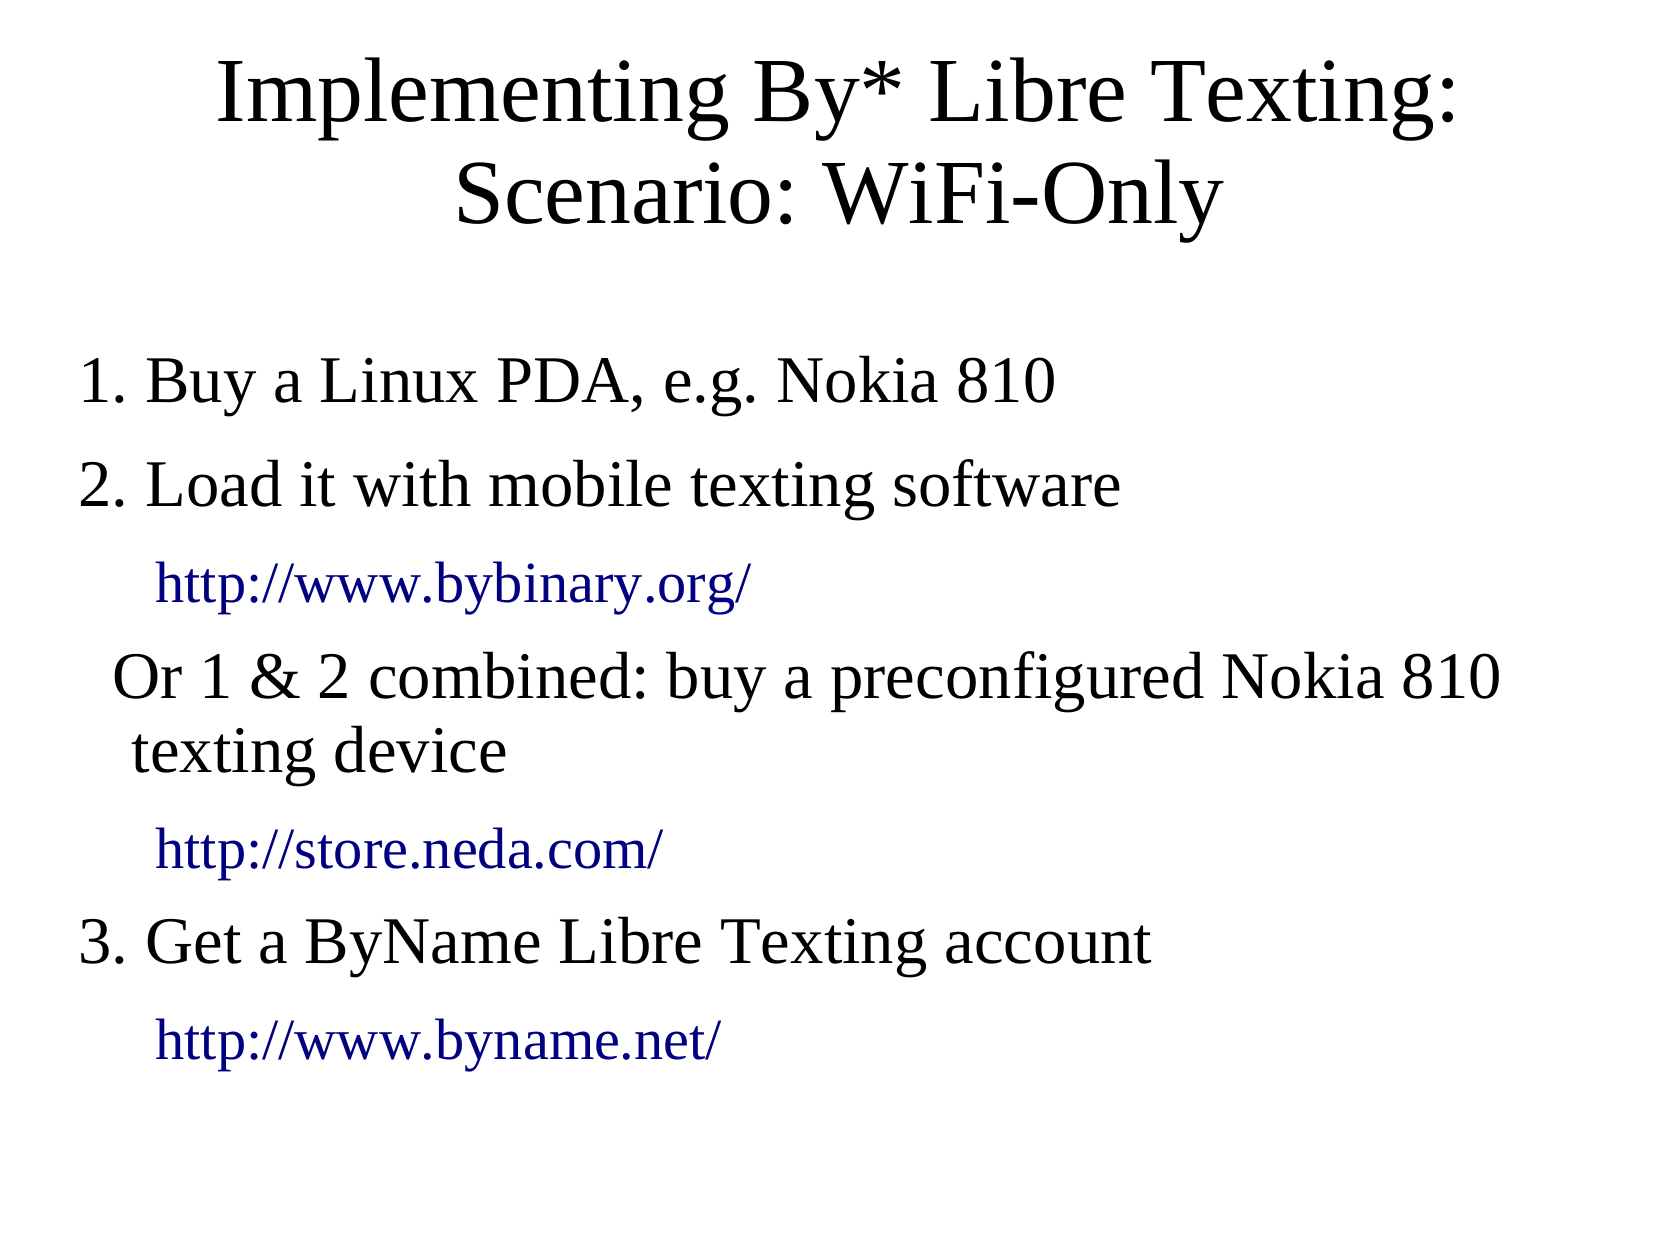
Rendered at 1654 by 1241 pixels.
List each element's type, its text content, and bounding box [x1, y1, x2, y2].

list 1. Buy a Linux PDA, e.g. Nokia 810 2. Load it with mobile texting software http://www.bybinary.org/ Or 1 & 2 combined: buy a preconfigured Nokia 810 texting device http://store.neda.com/ 3. Get a ByName Libre Texting account http://www.byname.net/ [60, 343, 1594, 1179]
title Implementing By* Libre Texting: Scenario: WiFi-Only [121, 30, 1534, 253]
